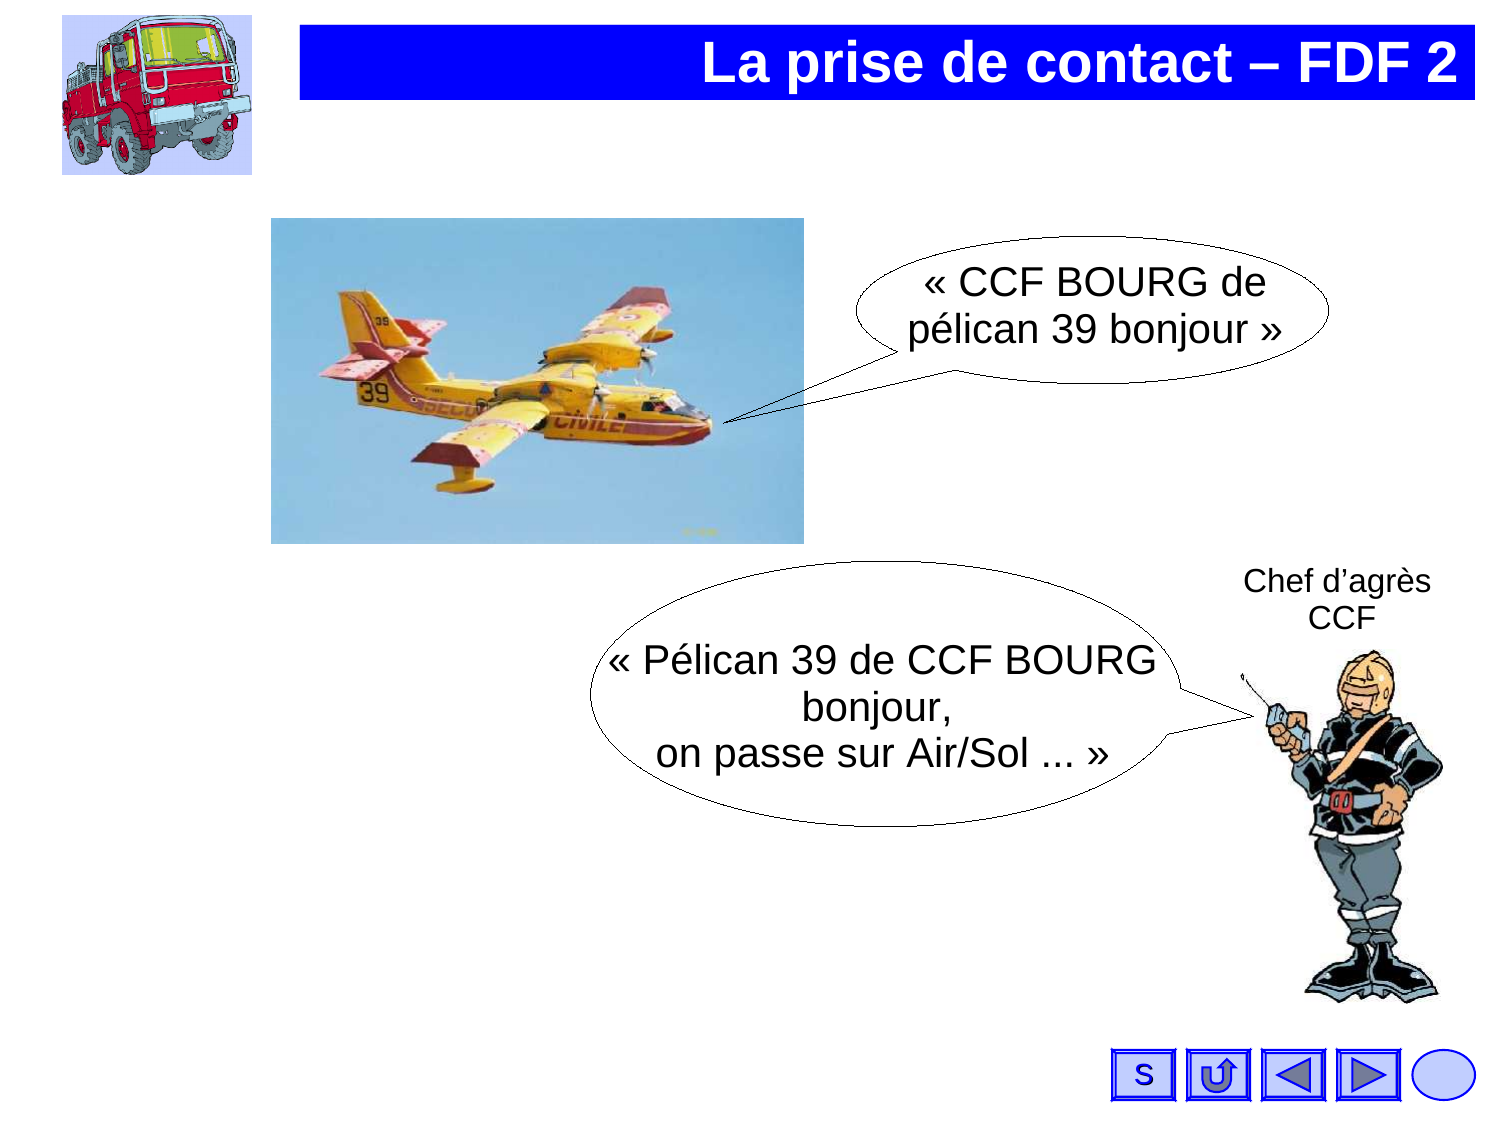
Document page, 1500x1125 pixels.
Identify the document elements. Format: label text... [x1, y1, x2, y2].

text_box « Pélican 39 de CCF BOURG bonjour, on passe sur Air/Sol ... » [590, 629, 1176, 785]
text_box Chef d’agrès CCF [1228, 555, 1447, 645]
text_box [1412, 1049, 1476, 1101]
text_box « CCF BOURG de pélican 39 bonjour » [844, 251, 1347, 361]
picture [271, 218, 804, 544]
picture [1240, 649, 1443, 1004]
text_box La prise de contact – FDF 2 [299, 24, 1475, 100]
